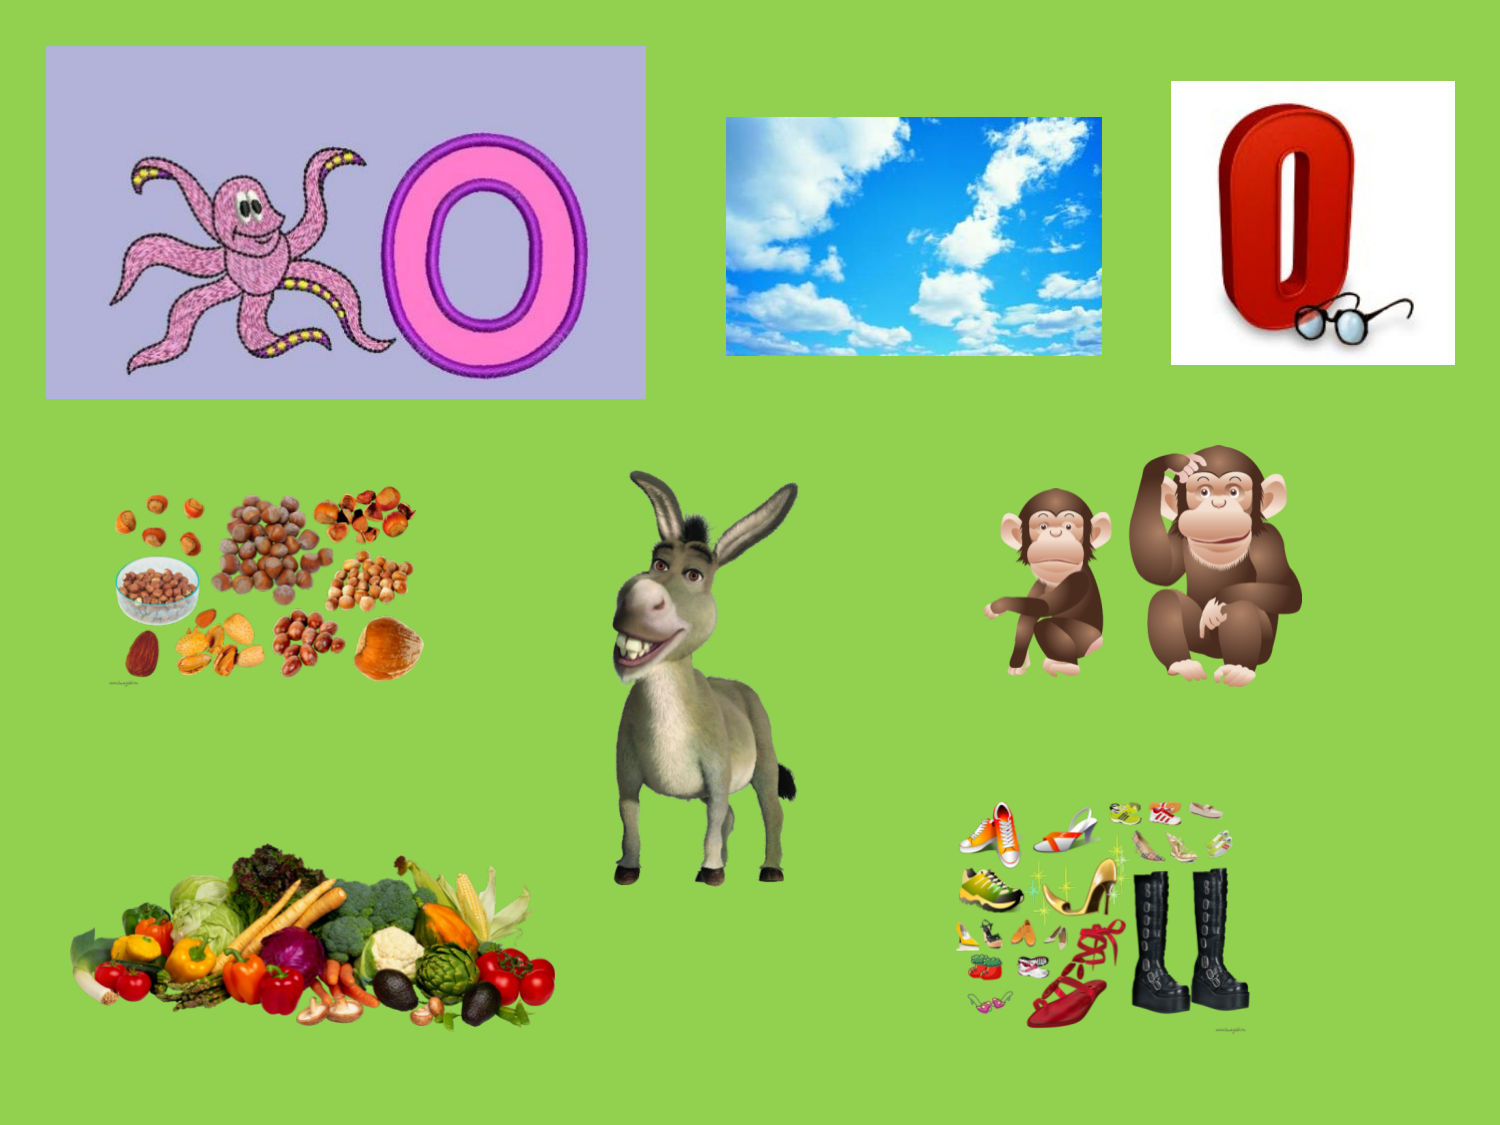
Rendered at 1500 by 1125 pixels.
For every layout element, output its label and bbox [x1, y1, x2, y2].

picture [726, 117, 1102, 356]
picture [70, 843, 555, 1032]
picture [46, 46, 646, 399]
picture [949, 796, 1259, 1037]
picture [984, 445, 1302, 687]
picture [1171, 81, 1455, 365]
picture [105, 480, 427, 688]
picture [609, 468, 800, 887]
